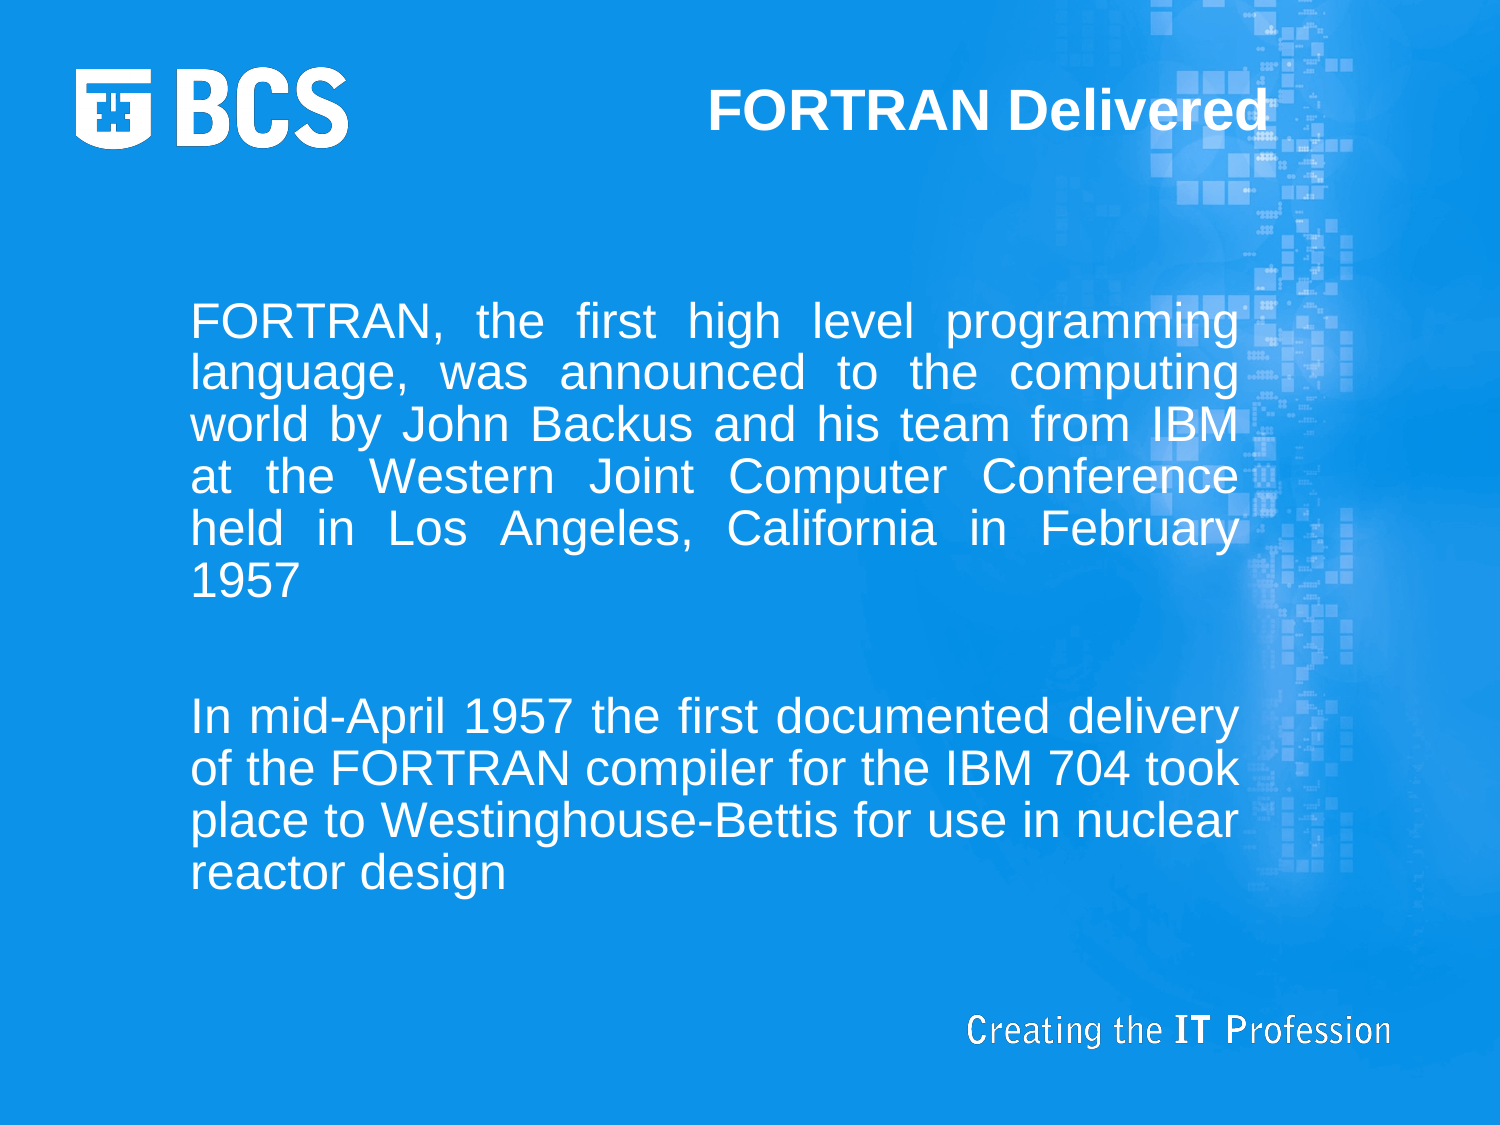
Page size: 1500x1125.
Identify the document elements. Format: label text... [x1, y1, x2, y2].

subtitle FORTRAN, the first high level programming language, was announced to the computing world by John Backus and his team from IBM at the Western Joint Computer Conference held in Los Angeles, California in February 1957 In mid-April 1957 the first documented delivery of the FORTRAN compiler for the IBM 704 took place to Westinghouse-Bettis for use in nuclear reactor design [190, 199, 1241, 998]
title FORTRAN Delivered [531, 46, 1447, 178]
picture [0, 0, 1500, 1125]
